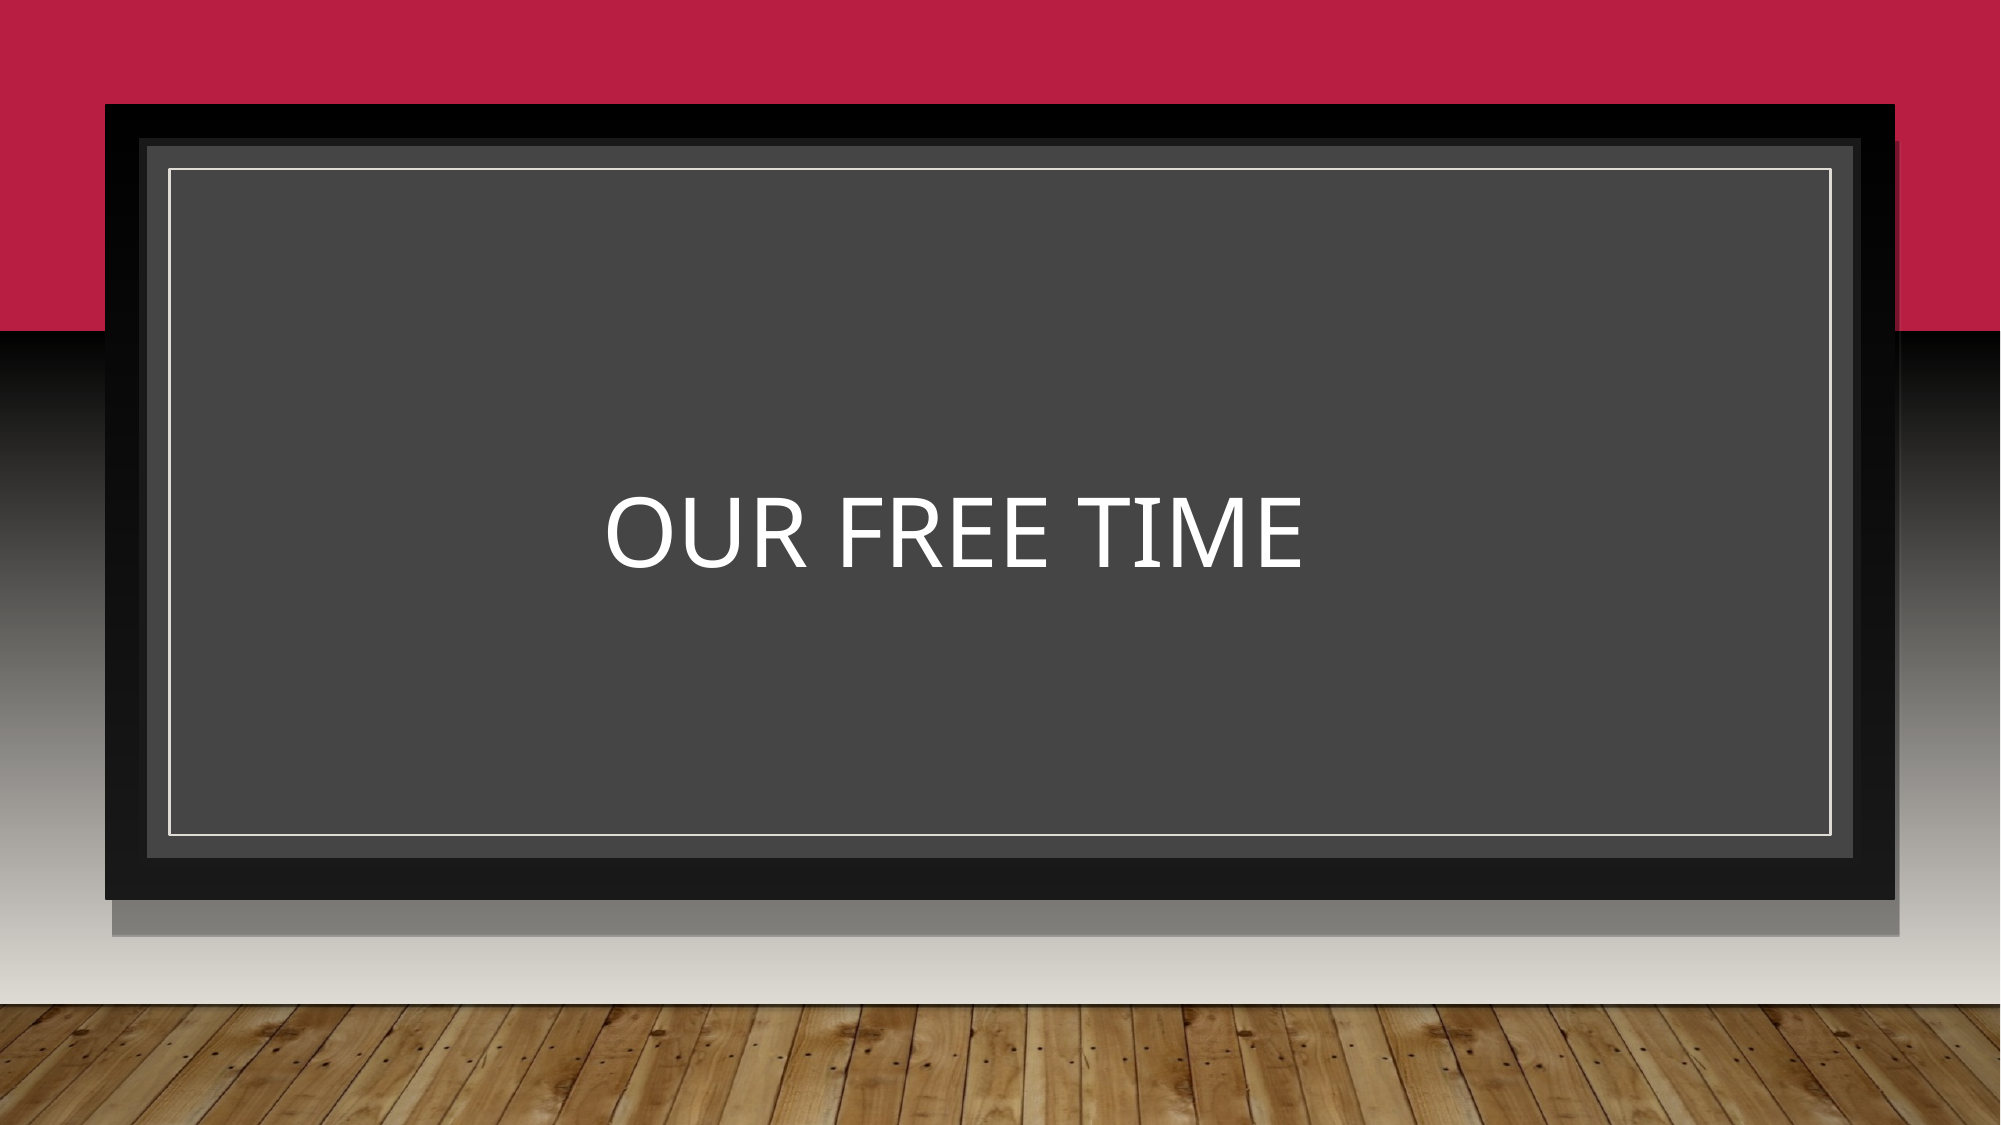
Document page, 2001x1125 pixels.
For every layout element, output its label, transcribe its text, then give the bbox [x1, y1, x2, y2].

picture [0, 1005, 2000, 1125]
list OUR FREE TIME [587, 439, 1333, 603]
text_box [0, 0, 2000, 1004]
